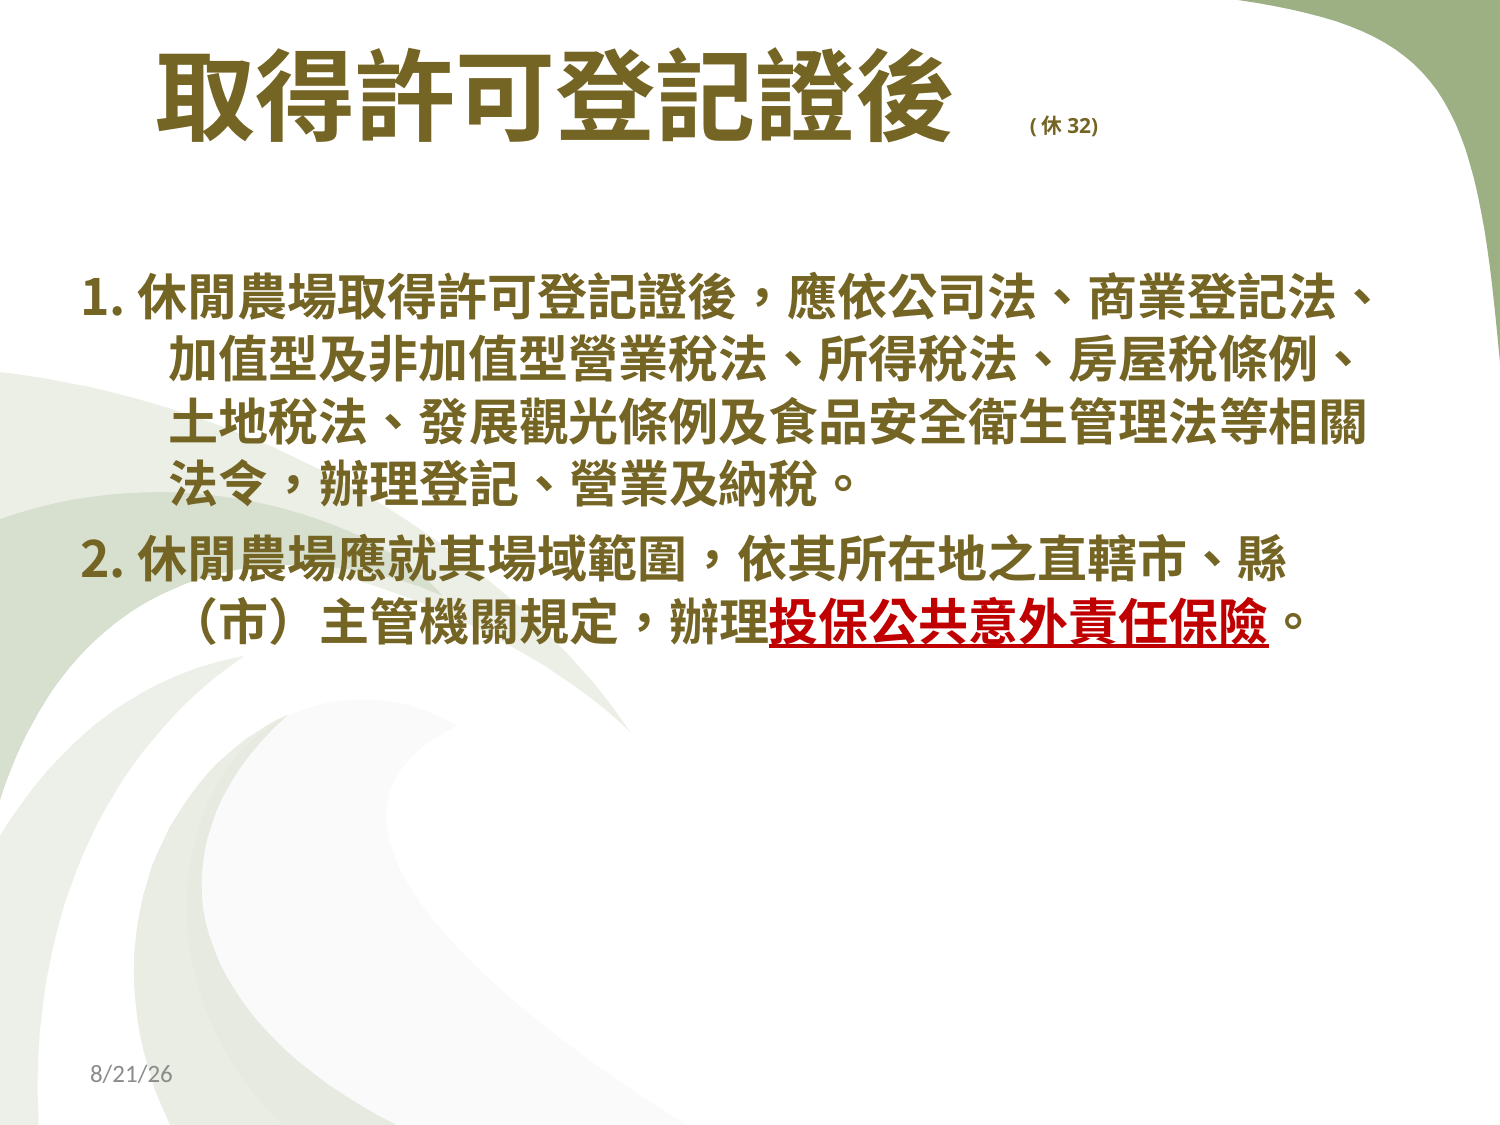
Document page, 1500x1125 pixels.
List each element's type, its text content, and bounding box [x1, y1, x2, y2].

slide_number 11/8/18 [75, 1042, 425, 1103]
text_box 取得許可登記證後 (休32) [141, 0, 1329, 188]
list 1.休閒農場取得許可登記證後，應依公司法、商業登記法、加值型及非加值型營業稅法、所得稅法、房屋稅條例、土地稅法、發展觀光條例及食品安全衛生管理法等相關法令，辦理登記、營業及納稅。 2.休閒農場應就其場域範圍，依其所在地之直轄市、縣（市）主管機關規定，辦理投保公共意外責任保險。 [64, 255, 1424, 1106]
